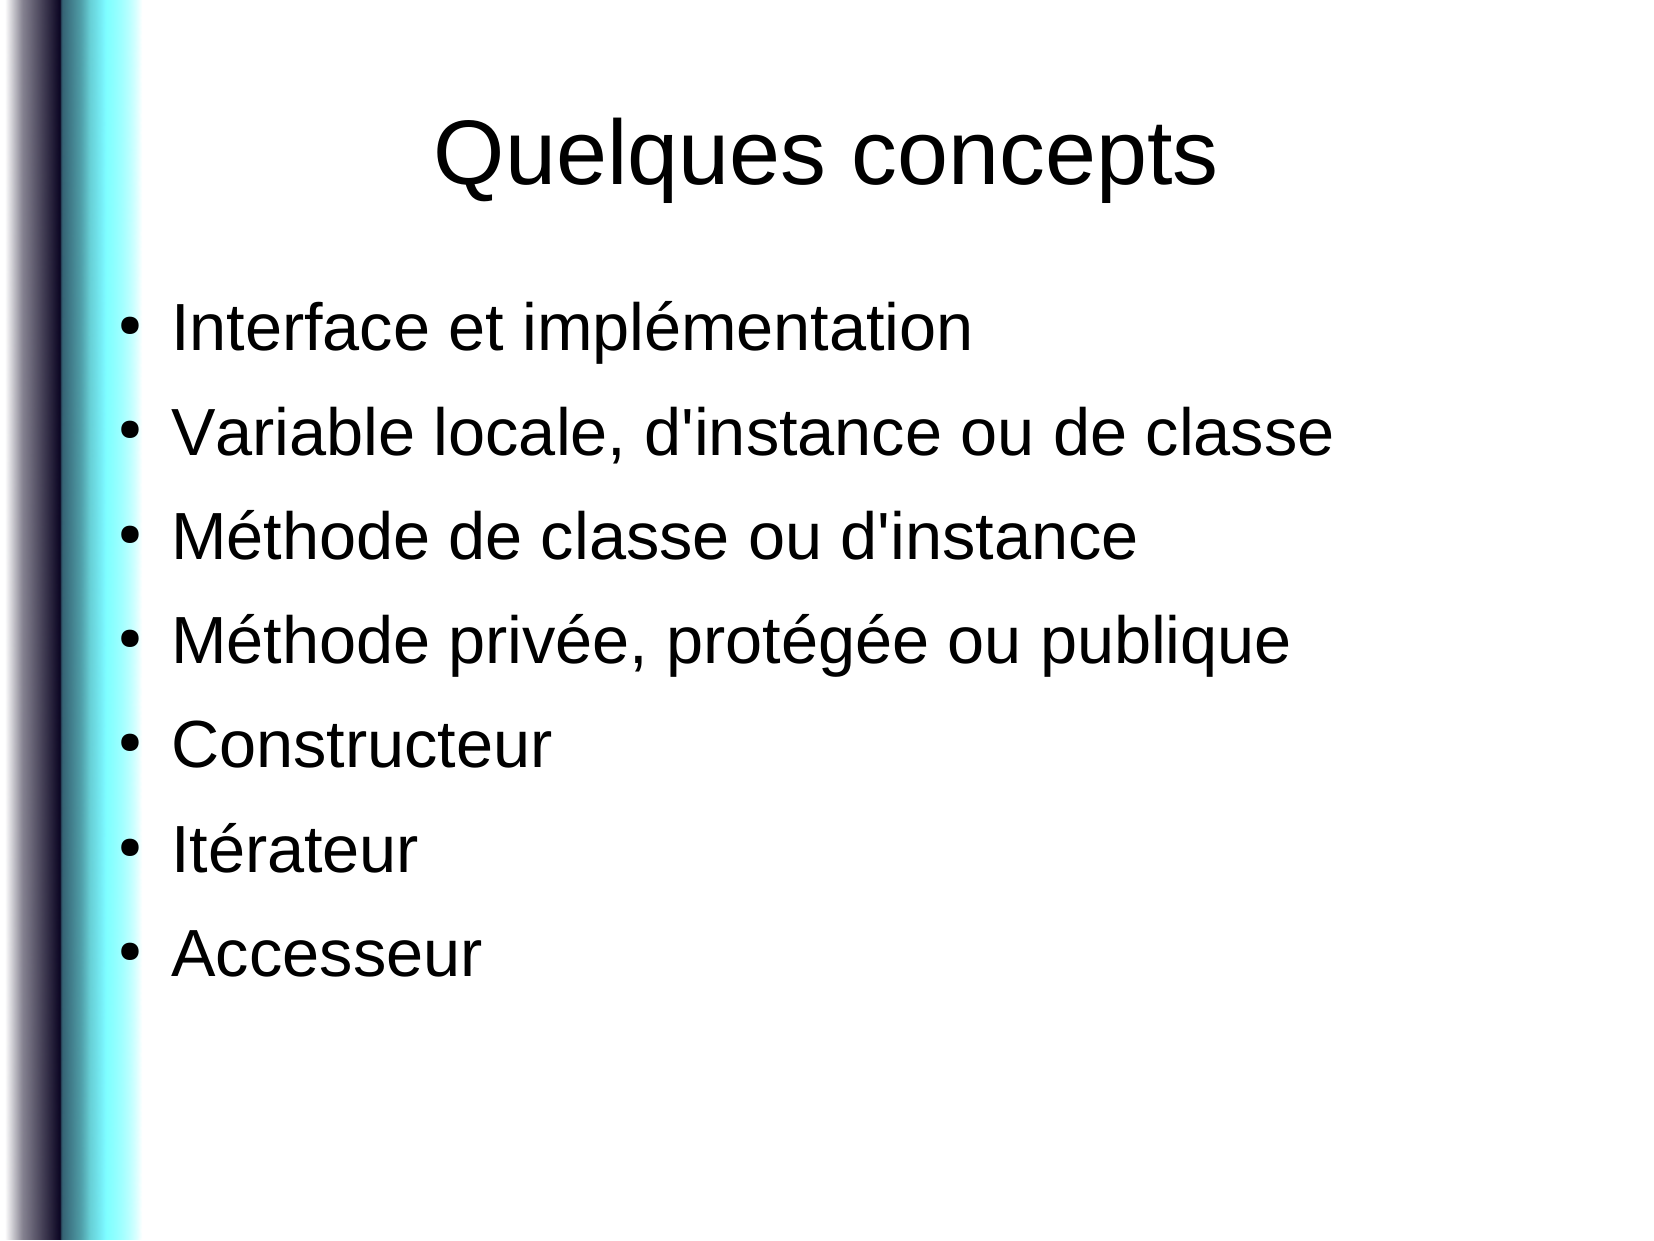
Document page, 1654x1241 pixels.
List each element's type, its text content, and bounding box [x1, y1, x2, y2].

list Interface et implémentation Variable locale, d'instance ou de classe Méthode de classe ou d'instance Méthode privée, protégée ou publique Constructeur Itérateur Accesseur [82, 290, 1571, 1109]
picture [0, 0, 1654, 1240]
title Quelques concepts [82, 49, 1571, 257]
